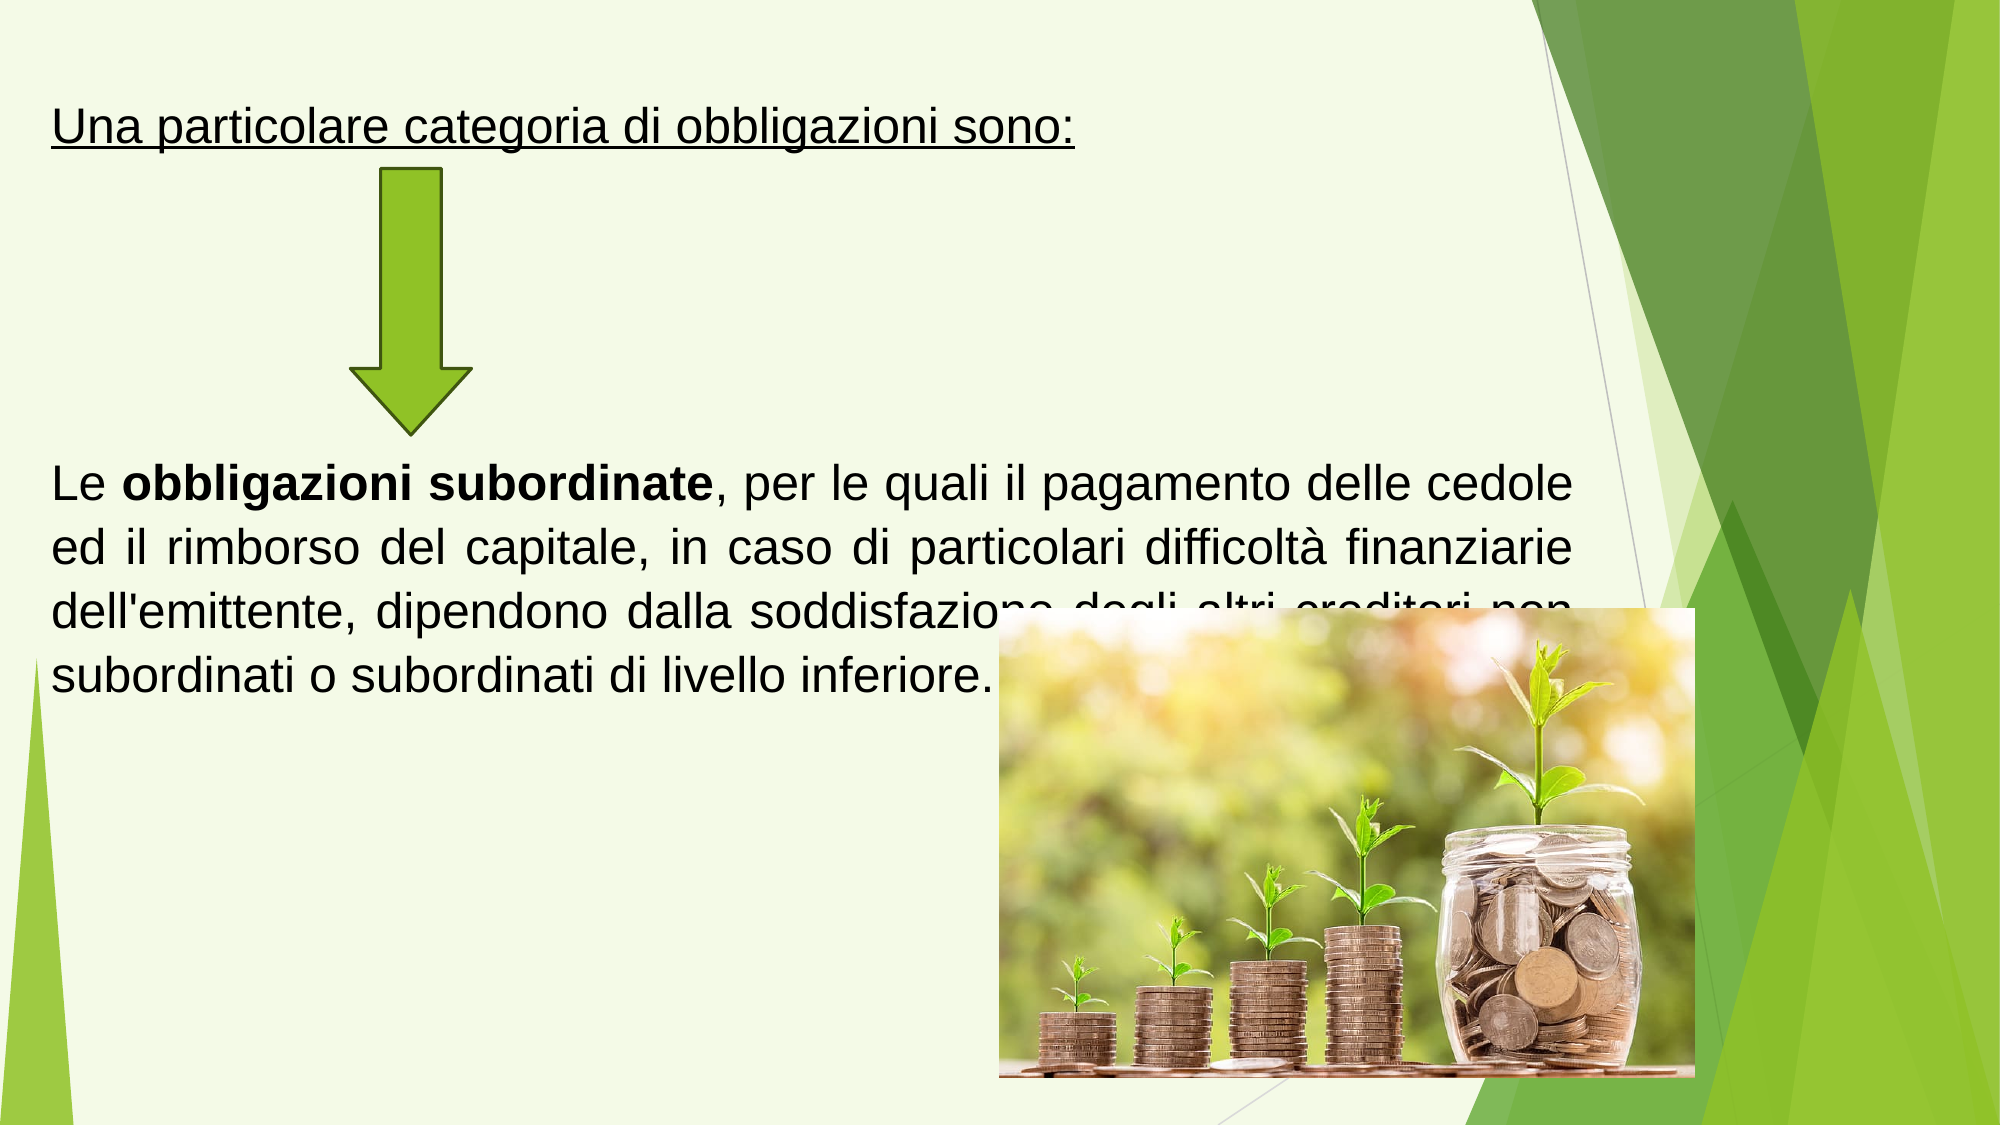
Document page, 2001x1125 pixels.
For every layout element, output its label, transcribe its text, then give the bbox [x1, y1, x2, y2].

text_box [350, 168, 472, 436]
text_box Una particolare categoria di obbligazioni sono: Le obbligazioni subordinate, per le quali il pagamento delle cedole ed il rimborso del capitale, in caso di particolari difficoltà finanziarie dell'emittente, dipendono dalla soddisfazione degli altri creditori non subordinati o subordinati di livello inferiore. [36, 81, 1589, 710]
picture [999, 608, 1695, 1078]
